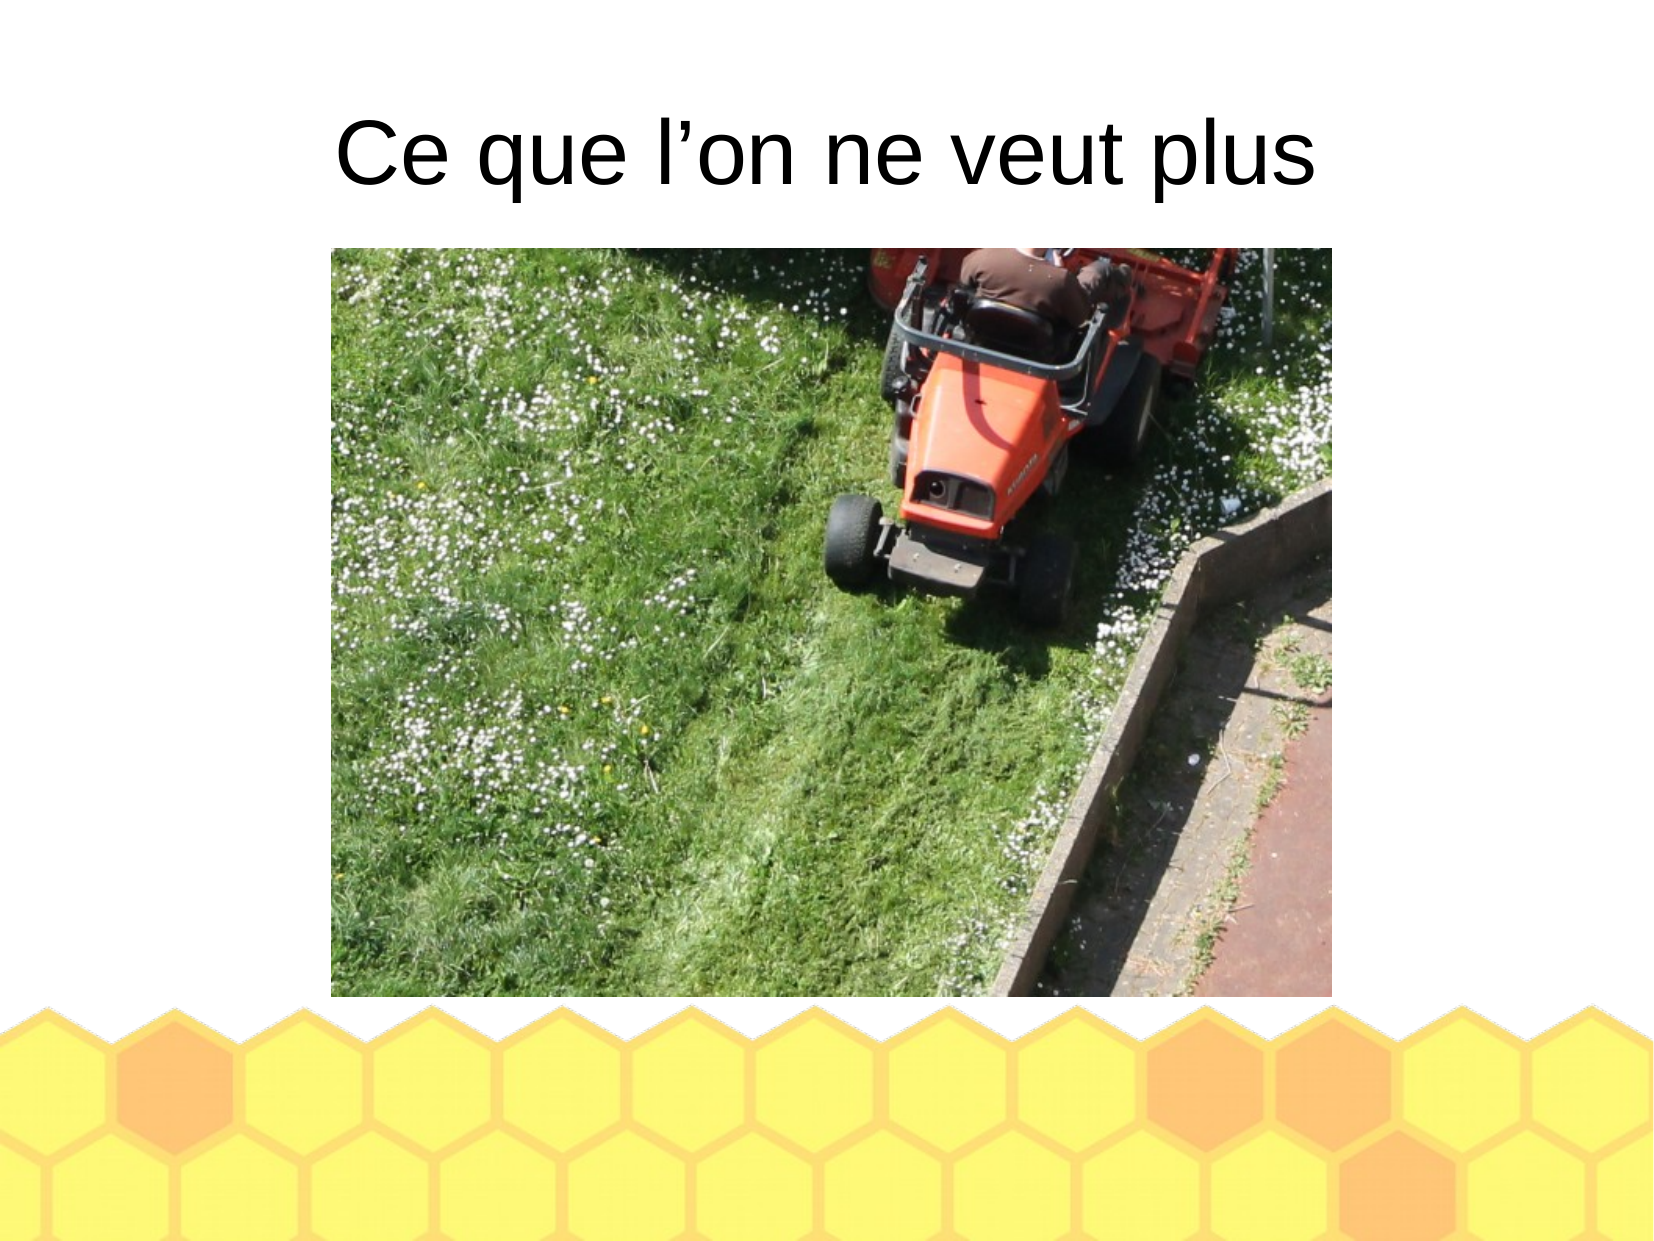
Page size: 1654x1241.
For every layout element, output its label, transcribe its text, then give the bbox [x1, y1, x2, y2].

title Ce que l’on ne veut plus [82, 49, 1571, 257]
picture [331, 248, 1332, 997]
picture [0, 1001, 1654, 1241]
